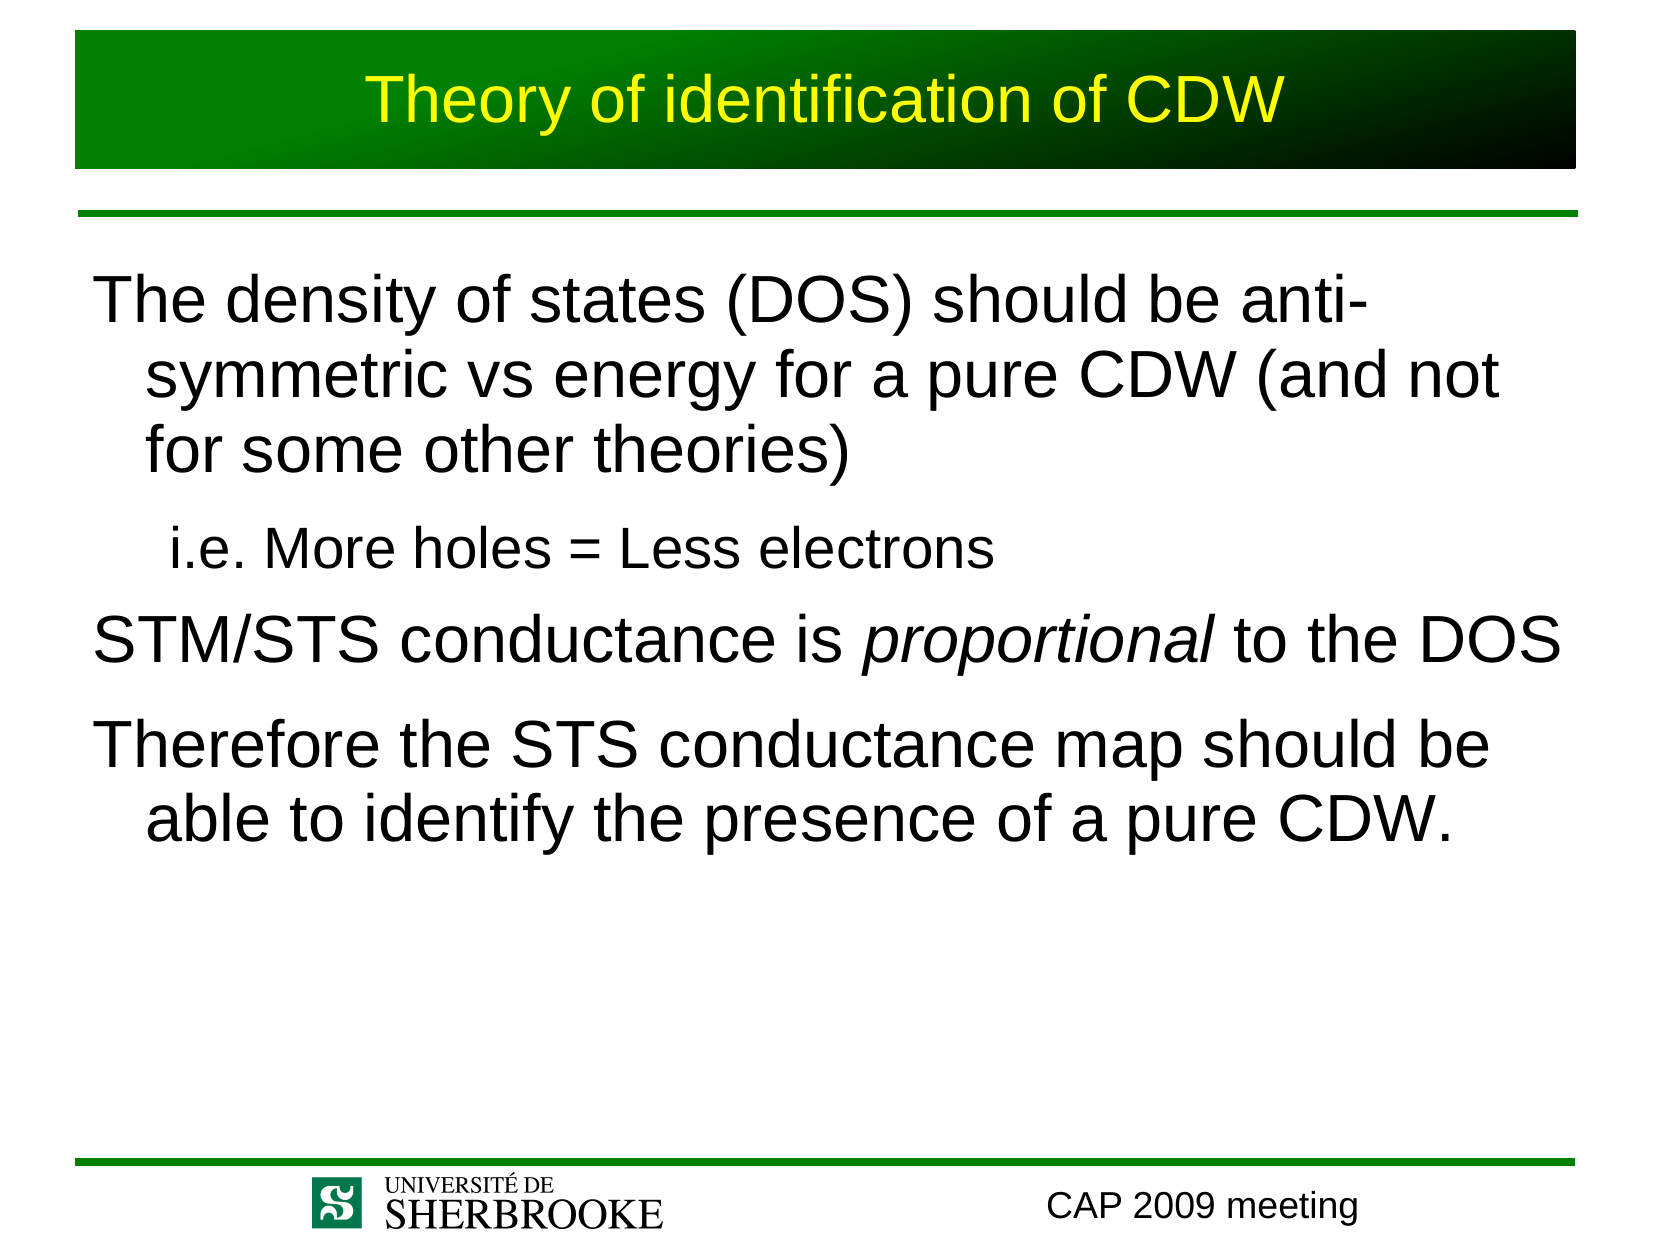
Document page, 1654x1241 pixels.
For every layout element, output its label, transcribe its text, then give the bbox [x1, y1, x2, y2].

list The density of states (DOS) should be anti-symmetric vs energy for a pure CDW (and not for some other theories) i.e. More holes = Less electrons STM/STS conductance is proportional to the DOS Therefore the STS conductance map should be able to identify the presence of a pure CDW. [75, 262, 1576, 1110]
title Theory of identification of CDW [75, 30, 1576, 169]
picture [312, 1172, 663, 1229]
